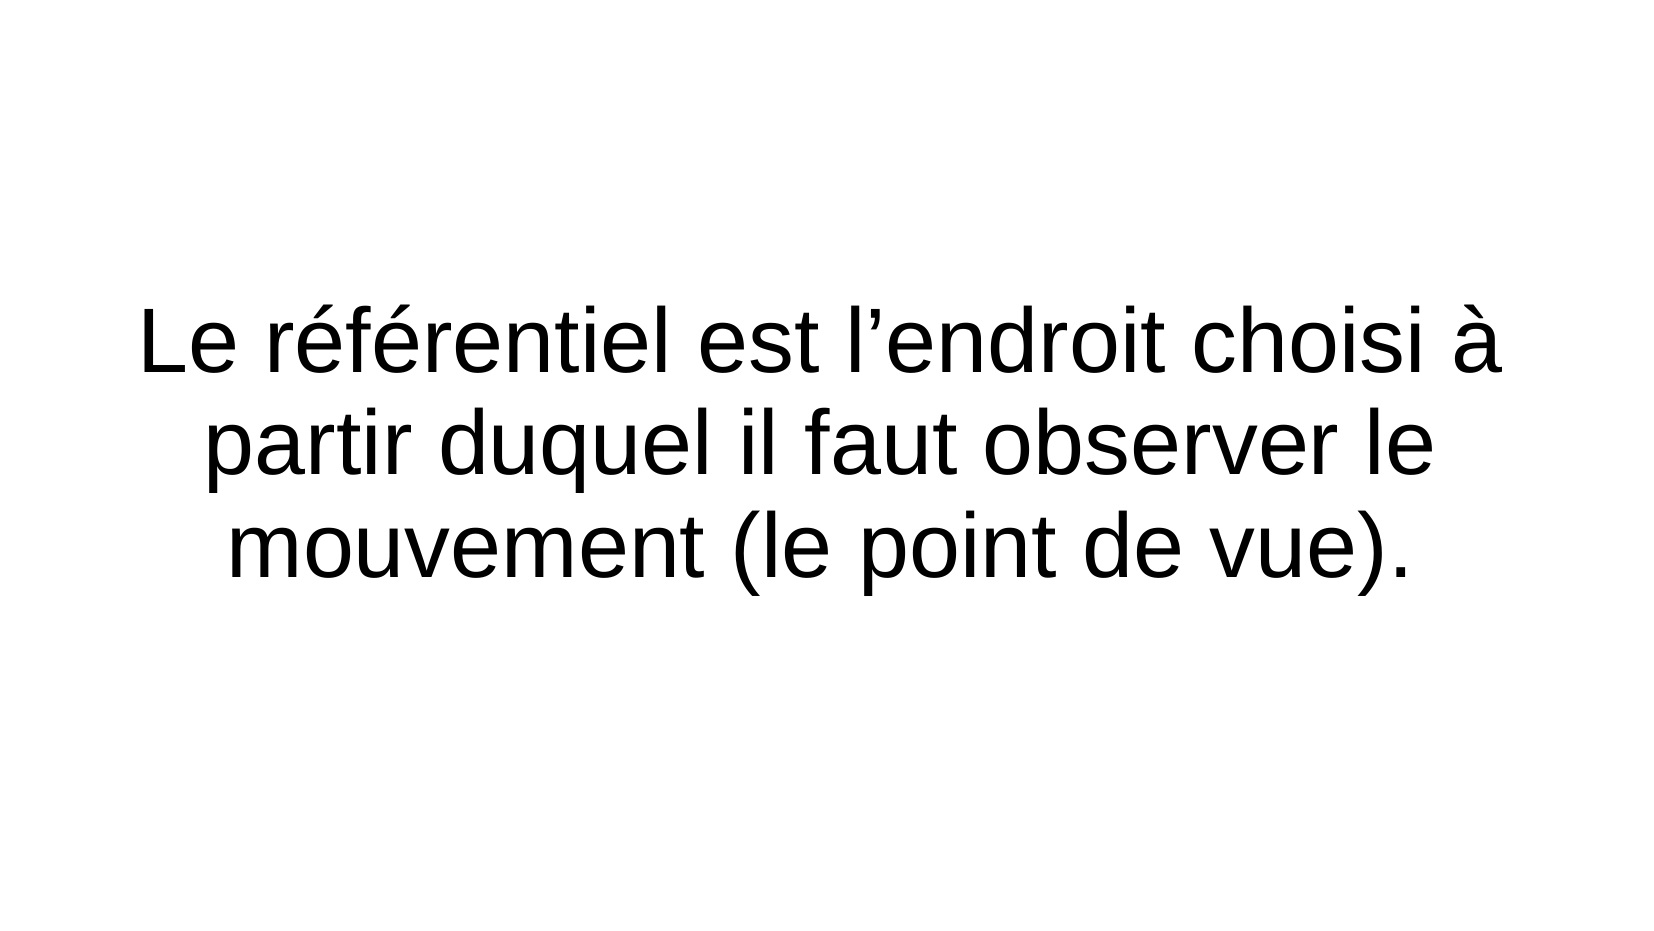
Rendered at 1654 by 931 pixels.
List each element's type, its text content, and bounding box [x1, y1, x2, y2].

title Le référentiel est l’endroit choisi à partir duquel il faut observer le mouvement (le point de vue). [76, 29, 1565, 857]
